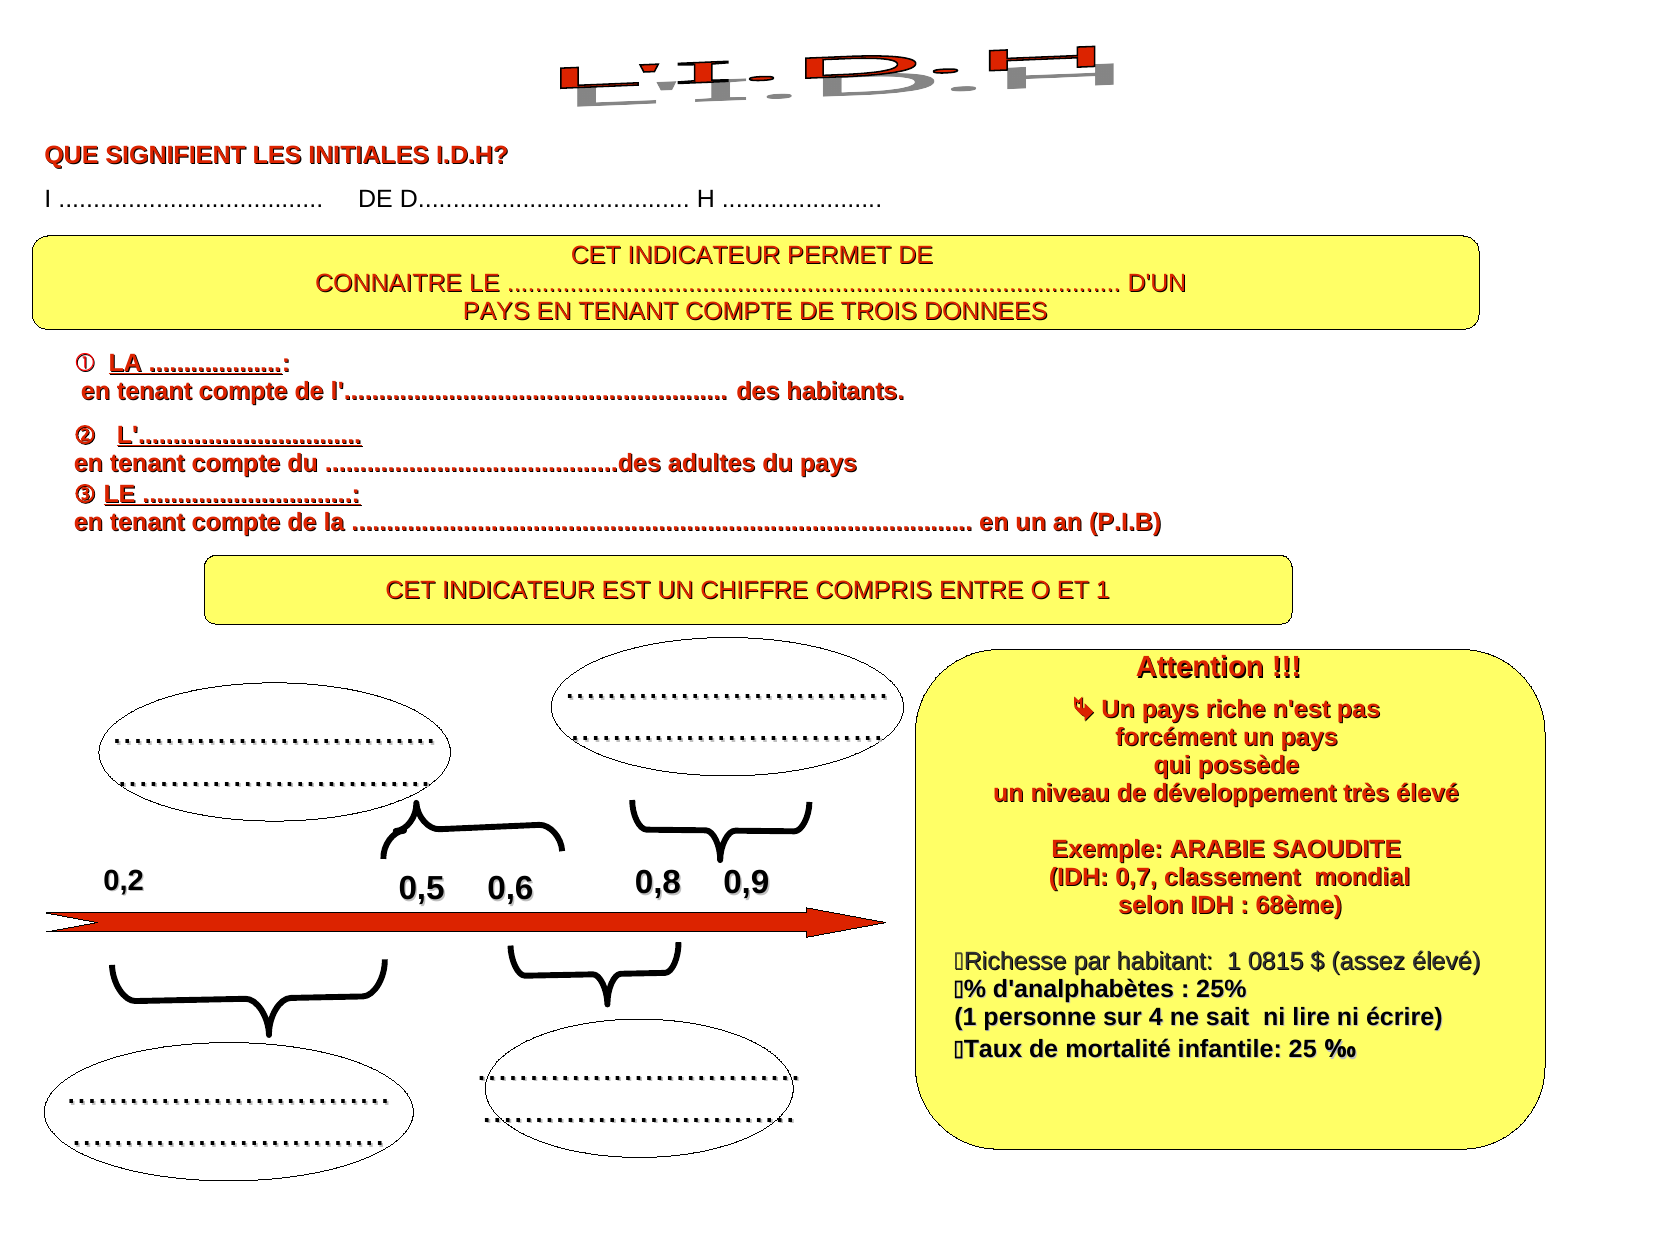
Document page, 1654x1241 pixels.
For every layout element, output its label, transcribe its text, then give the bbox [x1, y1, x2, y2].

text_box 0,8 [620, 856, 708, 910]
text_box  LE ..............................: en tenant compte de la ......................................................................................... en un an (P.I.B) [59, 472, 1432, 562]
text_box L'I.D.H [678, 61, 728, 84]
text_box 0,9 [708, 856, 857, 916]
text_box ............................... .............................. [98, 682, 451, 822]
text_box I ...................................... DE D....................................... H ....................... [29, 177, 1418, 220]
text_box ............................... .............................. [485, 1019, 794, 1158]
text_box Attention !!!  Un pays riche n'est pas forcément un pays qui possède un niveau de développement très élevé Exemple: ARABIE SAOUDITE (IDH: 0,7, classement mondial selon IDH : 68ème) Richesse par habitant: 1 0815 $ (assez élevé) % d'analphabètes : 25% (1 personne sur 4 ne sait ni lire ni écrire) Taux de mortalité infantile: 25 ‰ [915, 649, 1546, 1150]
text_box L'I.D.H [640, 64, 659, 72]
text_box L'I.D.H [560, 67, 639, 89]
text_box CET INDICATEUR PERMET DE CONNAITRE LE ........................................................................................ D'UN PAYS EN TENANT COMPTE DE TROIS DONNEES [32, 235, 1480, 330]
text_box L'I.D.H [805, 55, 916, 79]
text_box ............................... .............................. [551, 637, 904, 776]
text_box ............................... .............................. [44, 1042, 414, 1181]
text_box  L'................................ en tenant compte du ..........................................des adultes du pays [59, 413, 1241, 472]
text_box CET INDICATEUR EST UN CHIFFRE COMPRIS ENTRE O ET 1 [206, 555, 1293, 625]
text_box 0,5 [383, 862, 472, 916]
text_box  LA ...................: en tenant compte de l'....................................................... des habitants. [59, 341, 1300, 414]
text_box L'I.D.H [989, 46, 1095, 71]
text_box QUE SIGNIFIENT LES INITIALES I.D.H? [29, 133, 739, 177]
text_box [118, 561, 473, 662]
text_box 0,2 [88, 856, 237, 905]
text_box 0,6 [472, 862, 621, 916]
text_box [46, 912, 886, 938]
